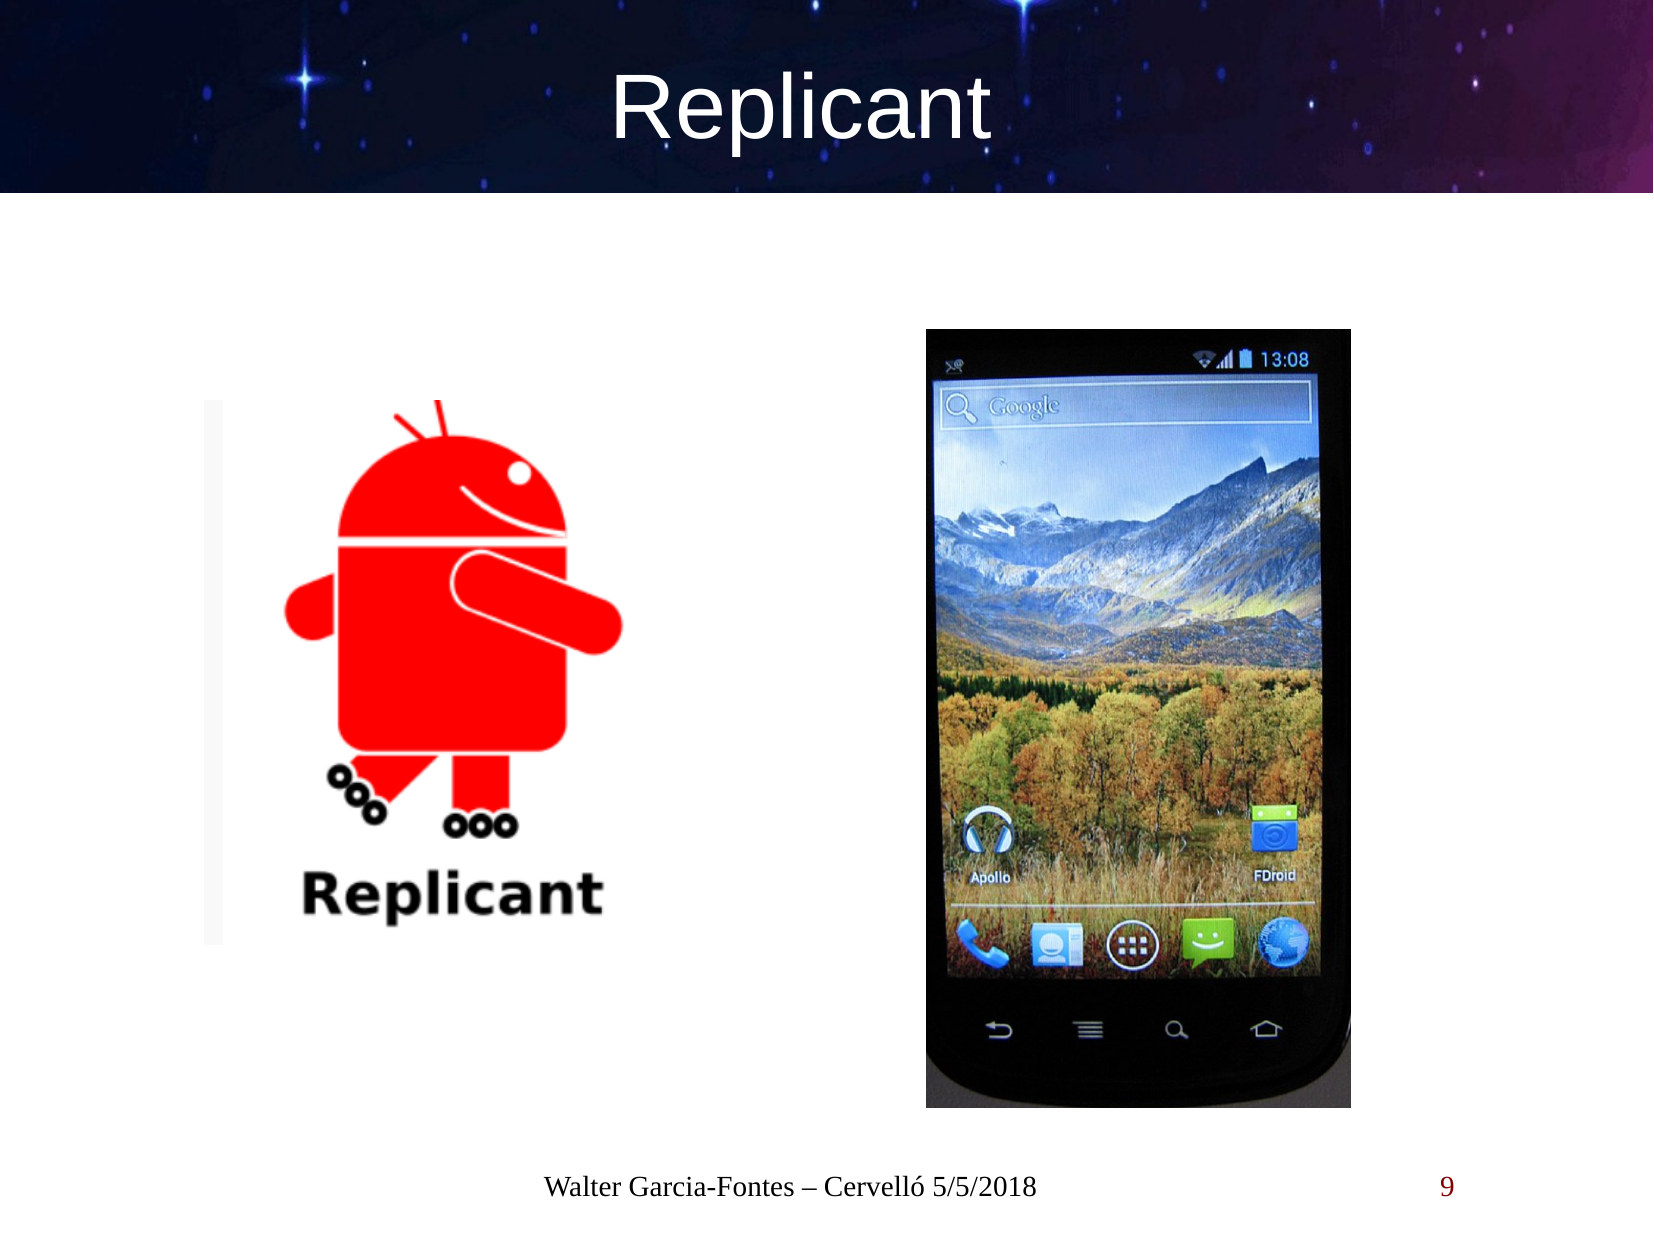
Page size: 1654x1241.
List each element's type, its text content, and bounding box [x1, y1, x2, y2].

title Replicant [57, 2, 1546, 211]
picture [204, 400, 661, 946]
picture [926, 329, 1351, 1108]
picture [0, 0, 1653, 193]
